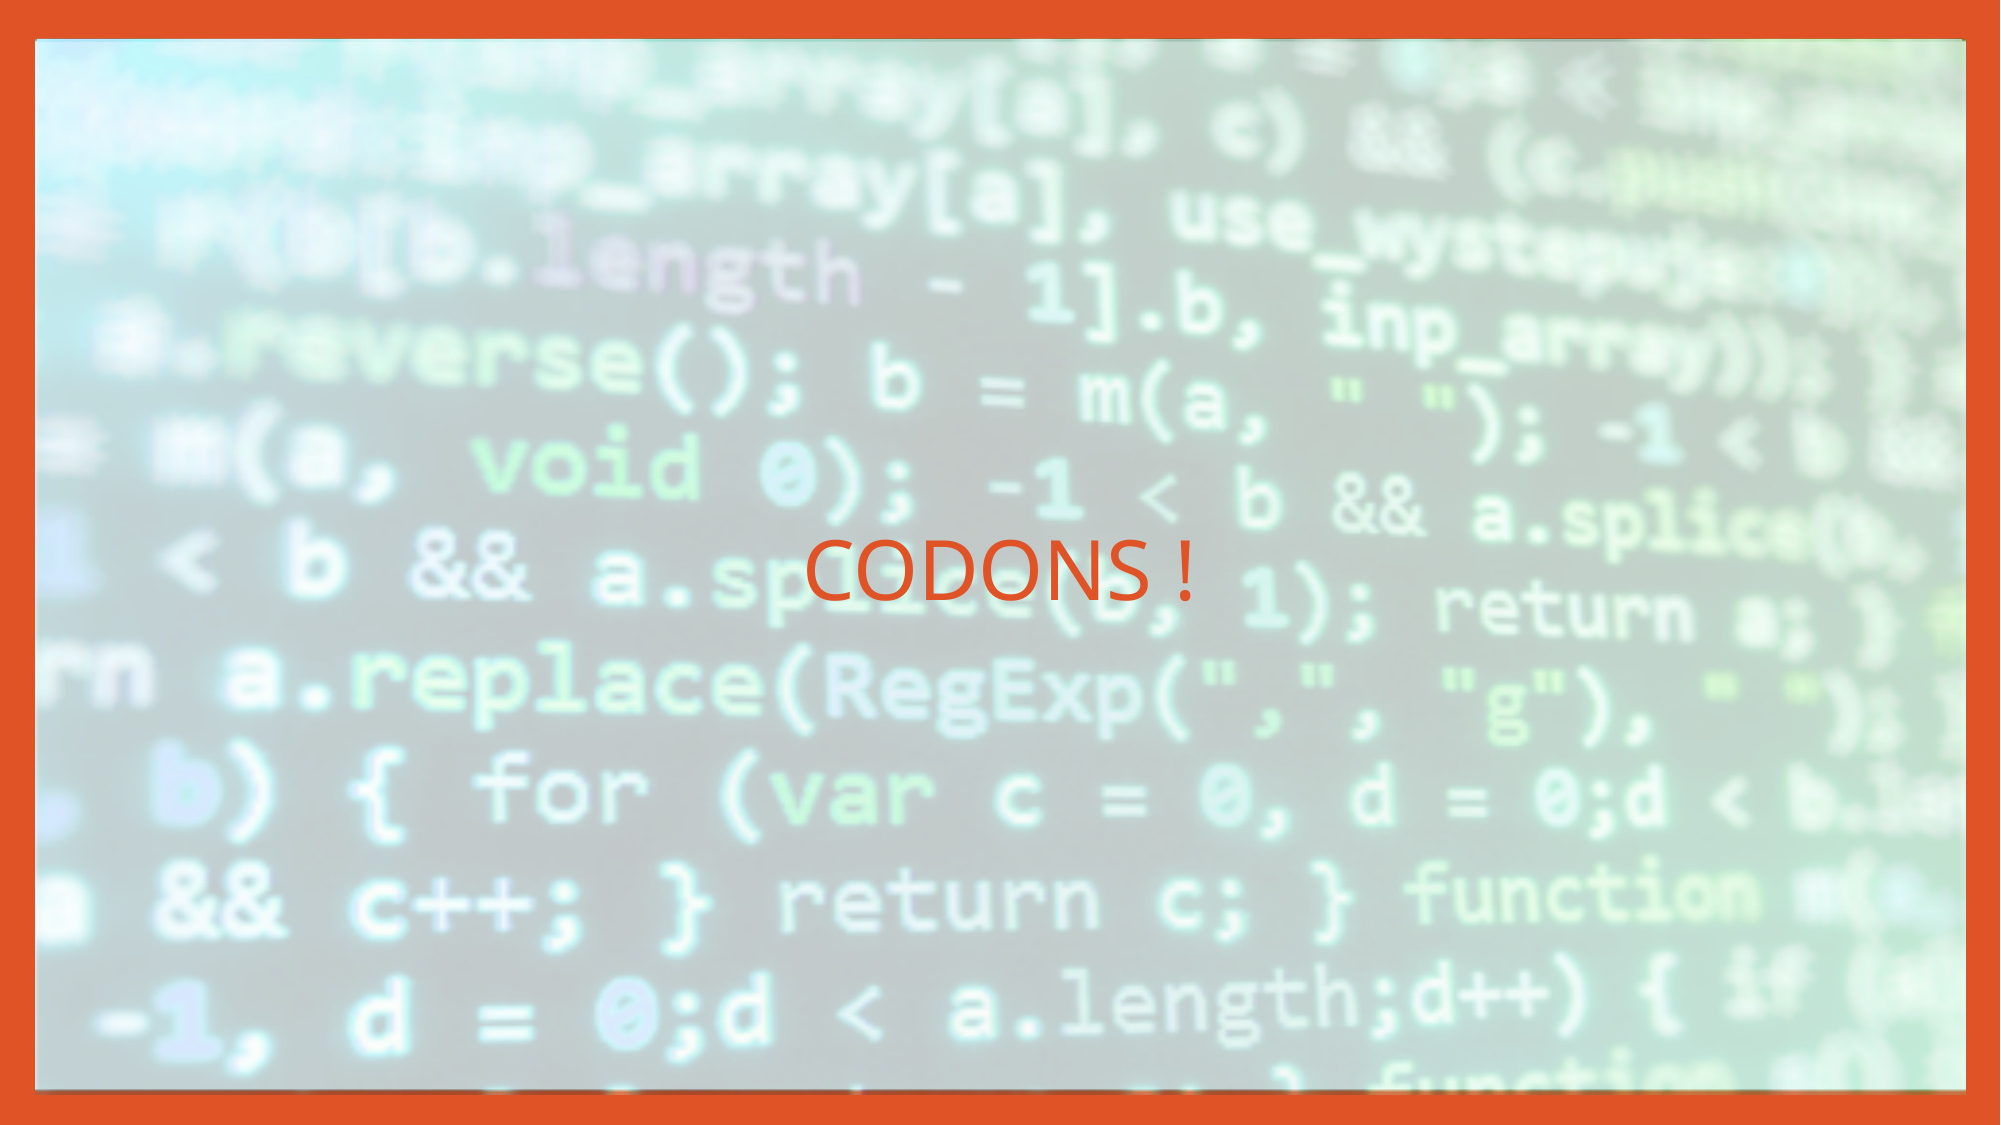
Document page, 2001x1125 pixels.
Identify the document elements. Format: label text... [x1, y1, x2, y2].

picture [35, 38, 1966, 1095]
title Codons ! [182, 144, 1818, 625]
